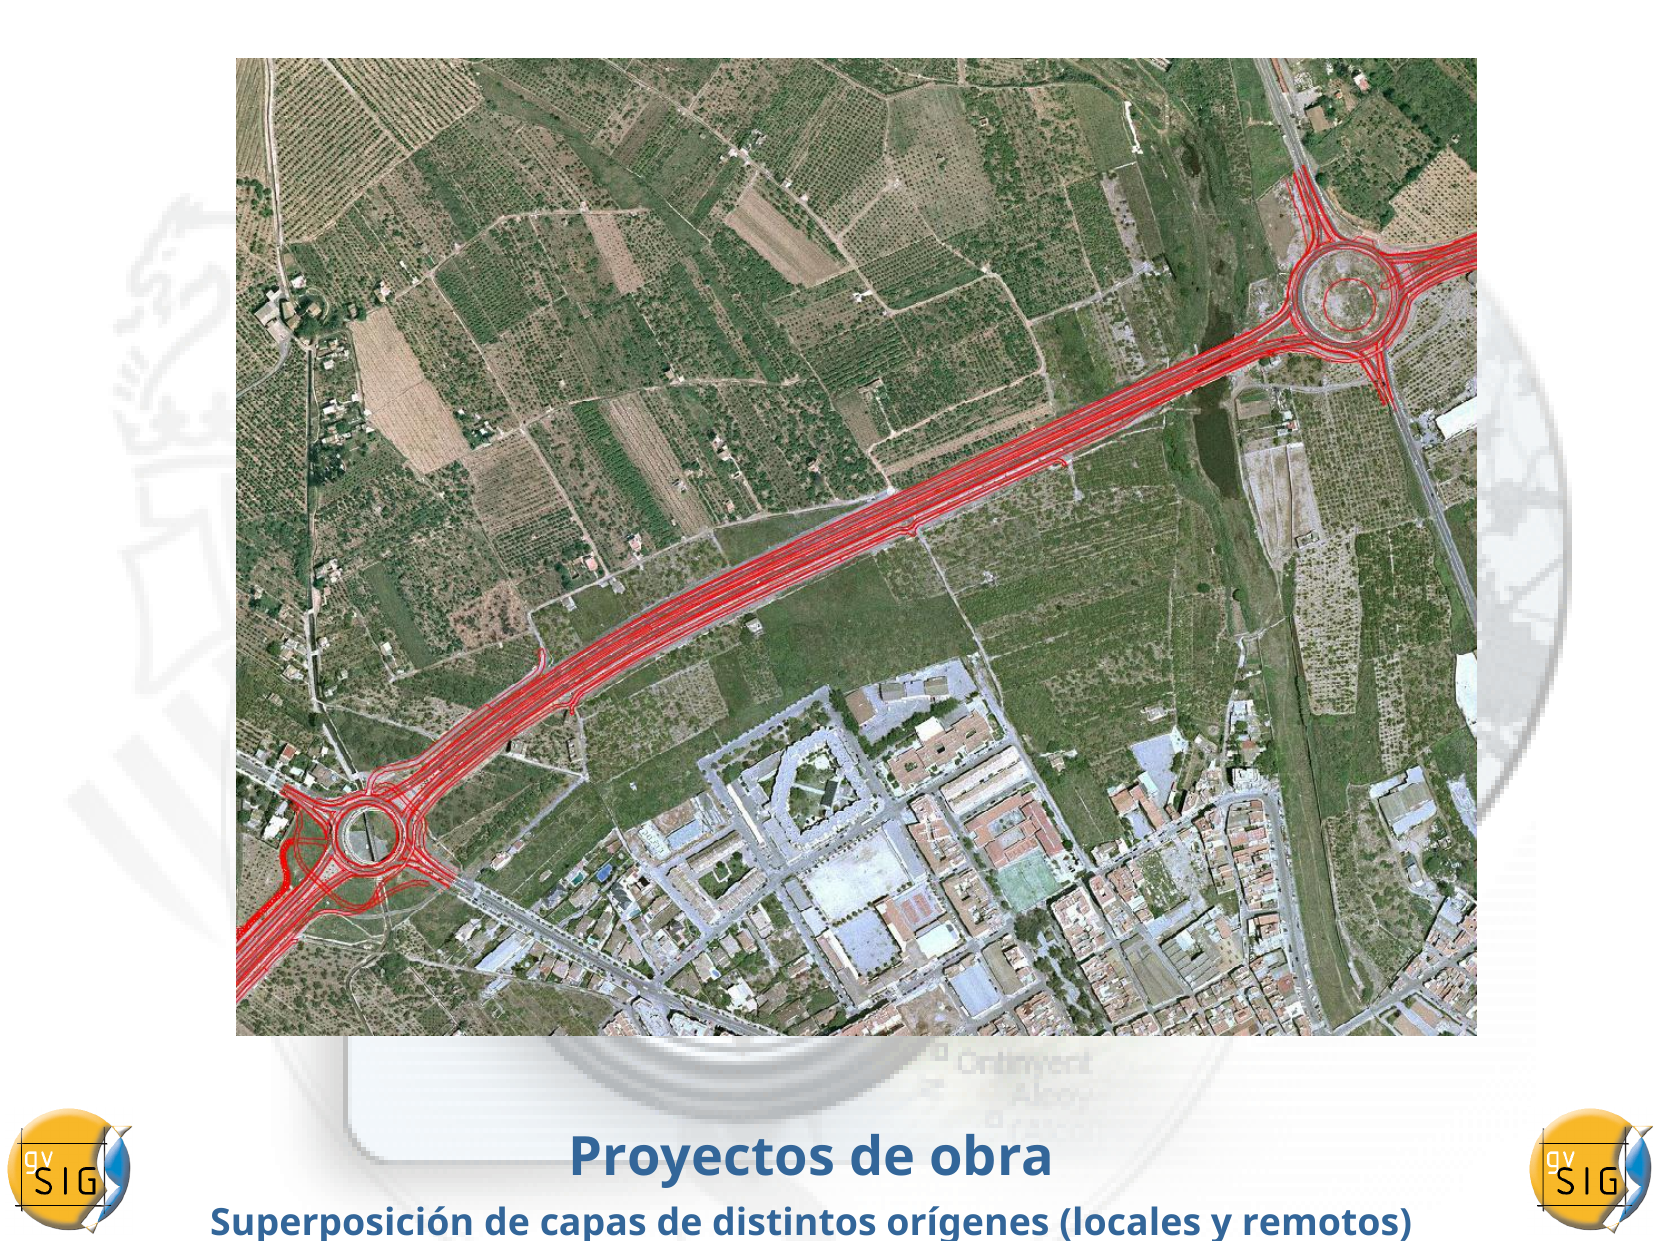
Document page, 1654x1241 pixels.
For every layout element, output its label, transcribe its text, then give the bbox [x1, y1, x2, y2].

picture [5, 1107, 133, 1235]
picture [236, 58, 1477, 1036]
picture [1527, 1107, 1654, 1235]
list Proyectos de obra Superposición de capas de distintos orígenes (locales y remotos) [133, 1116, 1527, 1232]
